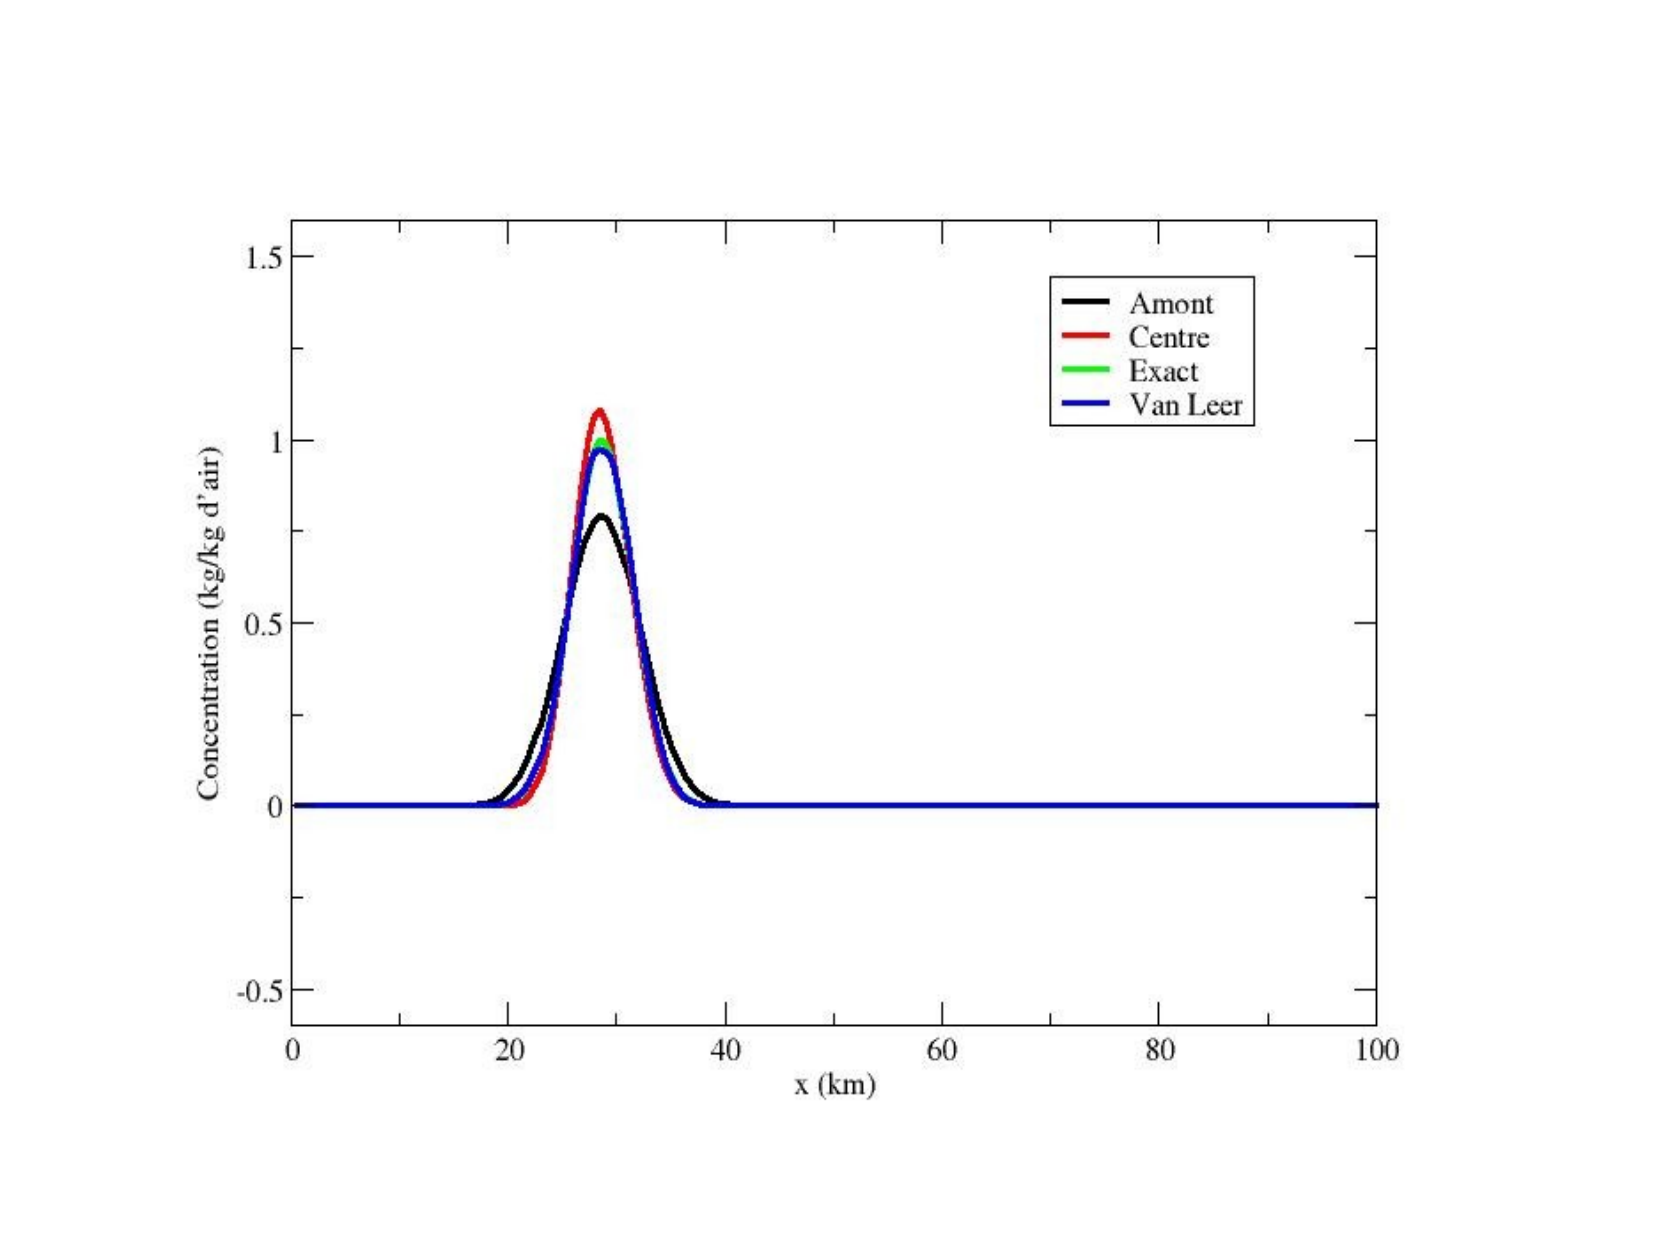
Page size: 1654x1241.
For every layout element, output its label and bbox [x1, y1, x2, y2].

picture [128, 47, 1532, 1198]
